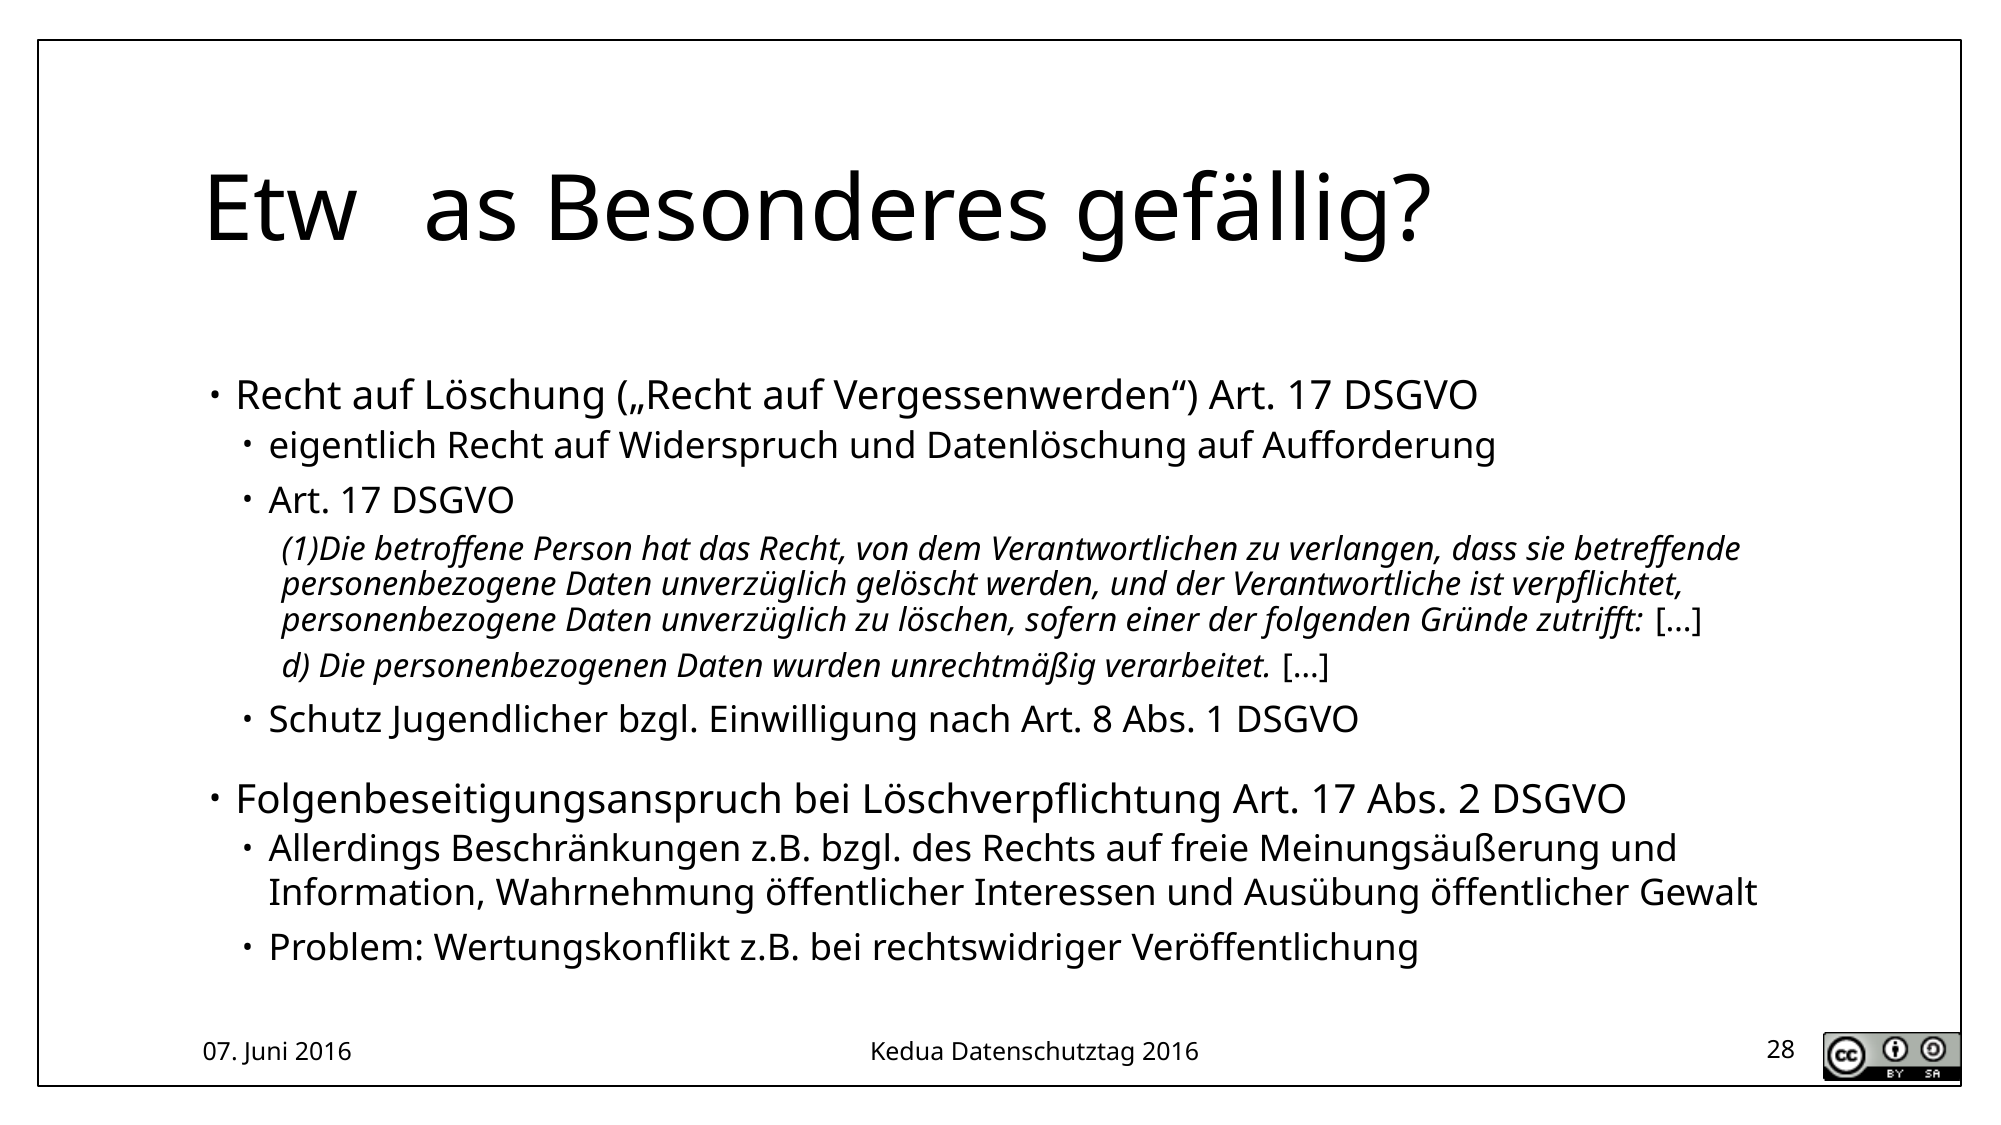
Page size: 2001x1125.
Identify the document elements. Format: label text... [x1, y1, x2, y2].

title Etw as Besonderes gefällig? [187, 99, 1808, 323]
slide_number 07. Juni 2016 [187, 1020, 570, 1081]
list Recht auf Löschung („Recht auf Vergessenwerden“) Art. 17 DSGVO eigentlich Recht auf Widerspruch und Datenlöschung auf Aufforderung Art. 17 DSGVO (1)Die betroffene Person hat das Recht, von dem Verantwortlichen zu verlangen, dass sie betreffende personenbezogene Daten unverzüglich gelöscht werden, und der Verantwortliche ist verpflichtet, personenbezogene Daten unverzüglich zu löschen, sofern einer der folgenden Gründe zutrifft: […] d) Die personenbezogenen Daten wurden unrechtmäßig verarbeitet. […] Schutz Jugendlicher bzgl. Einwilligung nach Art. 8 Abs. 1 DSGVO Folgenbeseitigungsanspruch bei Löschverpflichtung Art. 17 Abs. 2 DSGVO Allerdings Beschränkungen z.B. bzgl. des Rechts auf freie Meinungsäußerung und Information, Wahrnehmung öffentlicher Interessen und Ausübung öffentlicher Gewalt Problem: Wertungskonflikt z.B. bei rechtswidriger Veröffentlichung [187, 337, 1808, 1000]
footer Kedua Datenschutztag 2016 [647, 1020, 1422, 1081]
picture [1823, 1032, 1962, 1081]
slide_number <Foliennummer> [1530, 1020, 1811, 1081]
